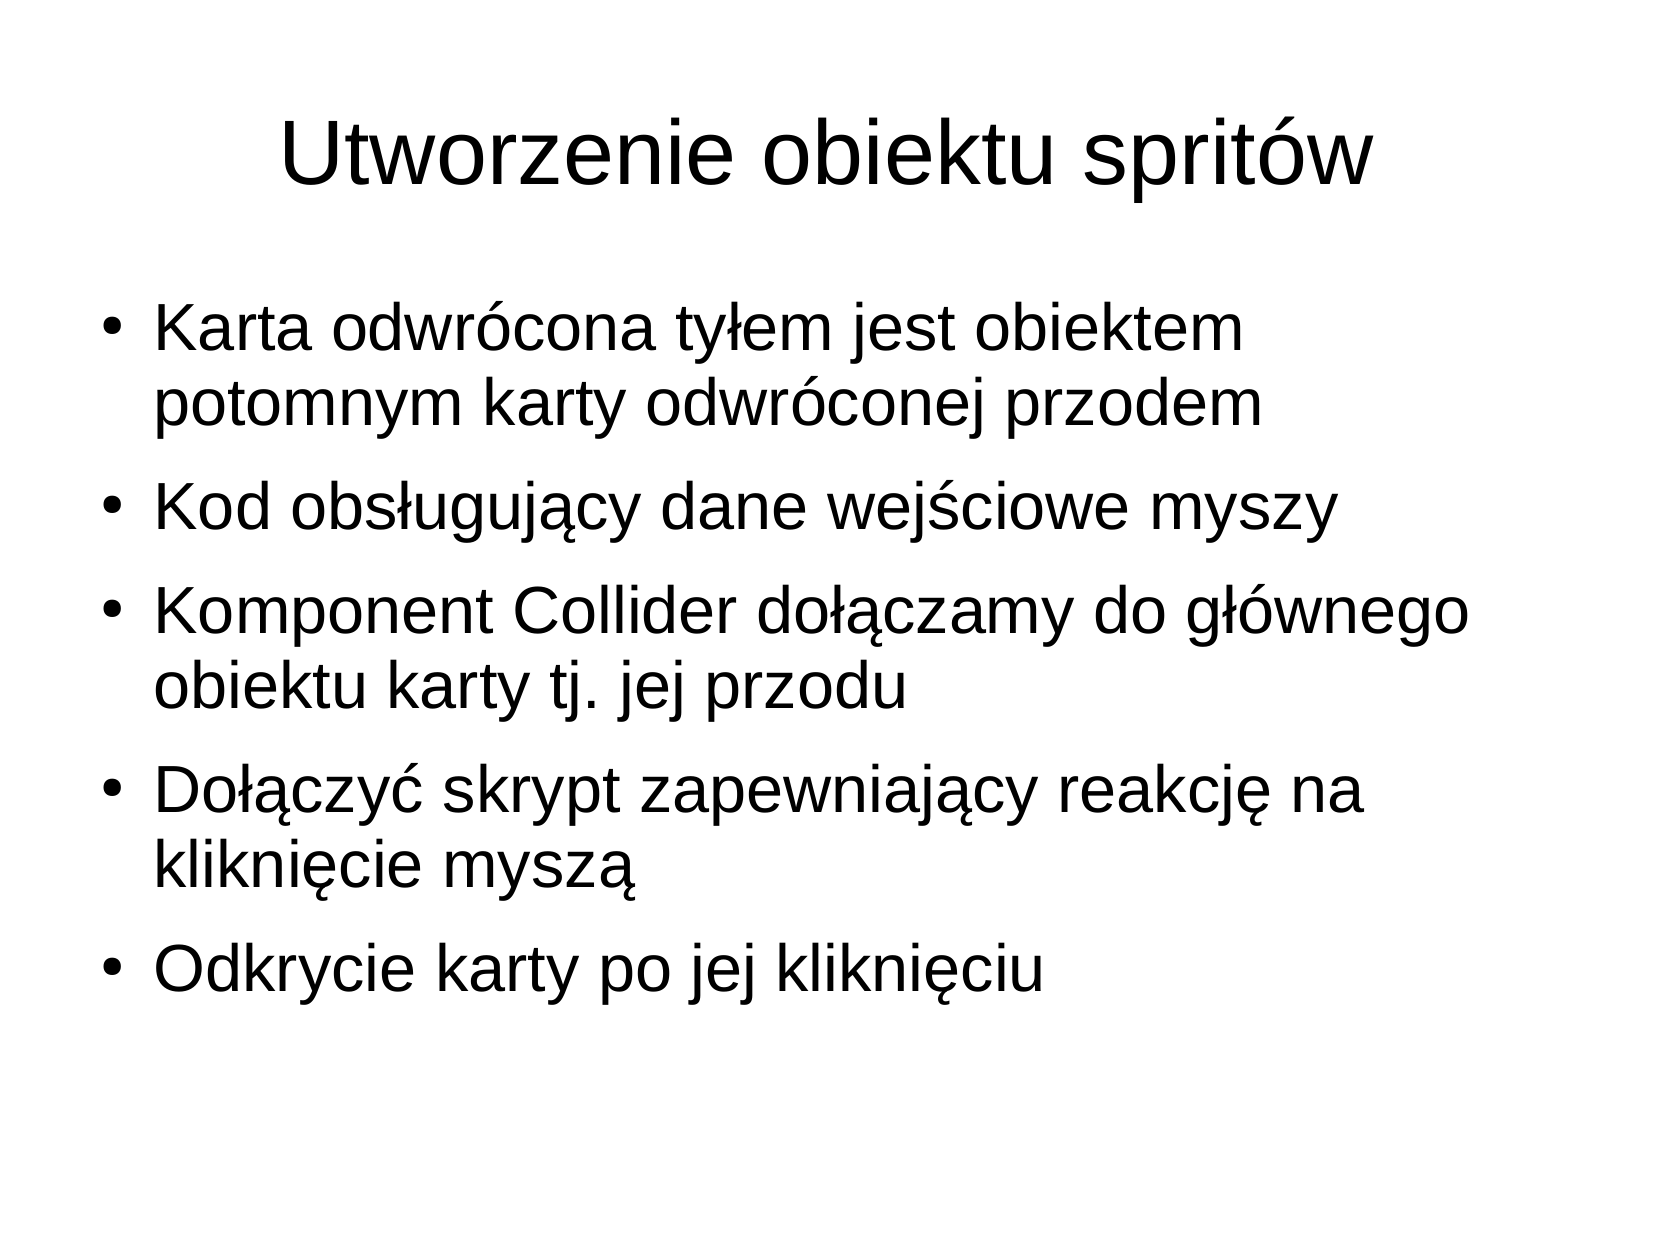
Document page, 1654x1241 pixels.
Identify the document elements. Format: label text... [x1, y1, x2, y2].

title Utworzenie obiektu spritów [82, 49, 1571, 257]
list Karta odwrócona tyłem jest obiektem potomnym karty odwróconej przodem Kod obsługujący dane wejściowe myszy Komponent Collider dołączamy do głównego obiektu karty tj. jej przodu Dołączyć skrypt zapewniający reakcję na kliknięcie myszą Odkrycie karty po jej kliknięciu [82, 290, 1571, 1010]
